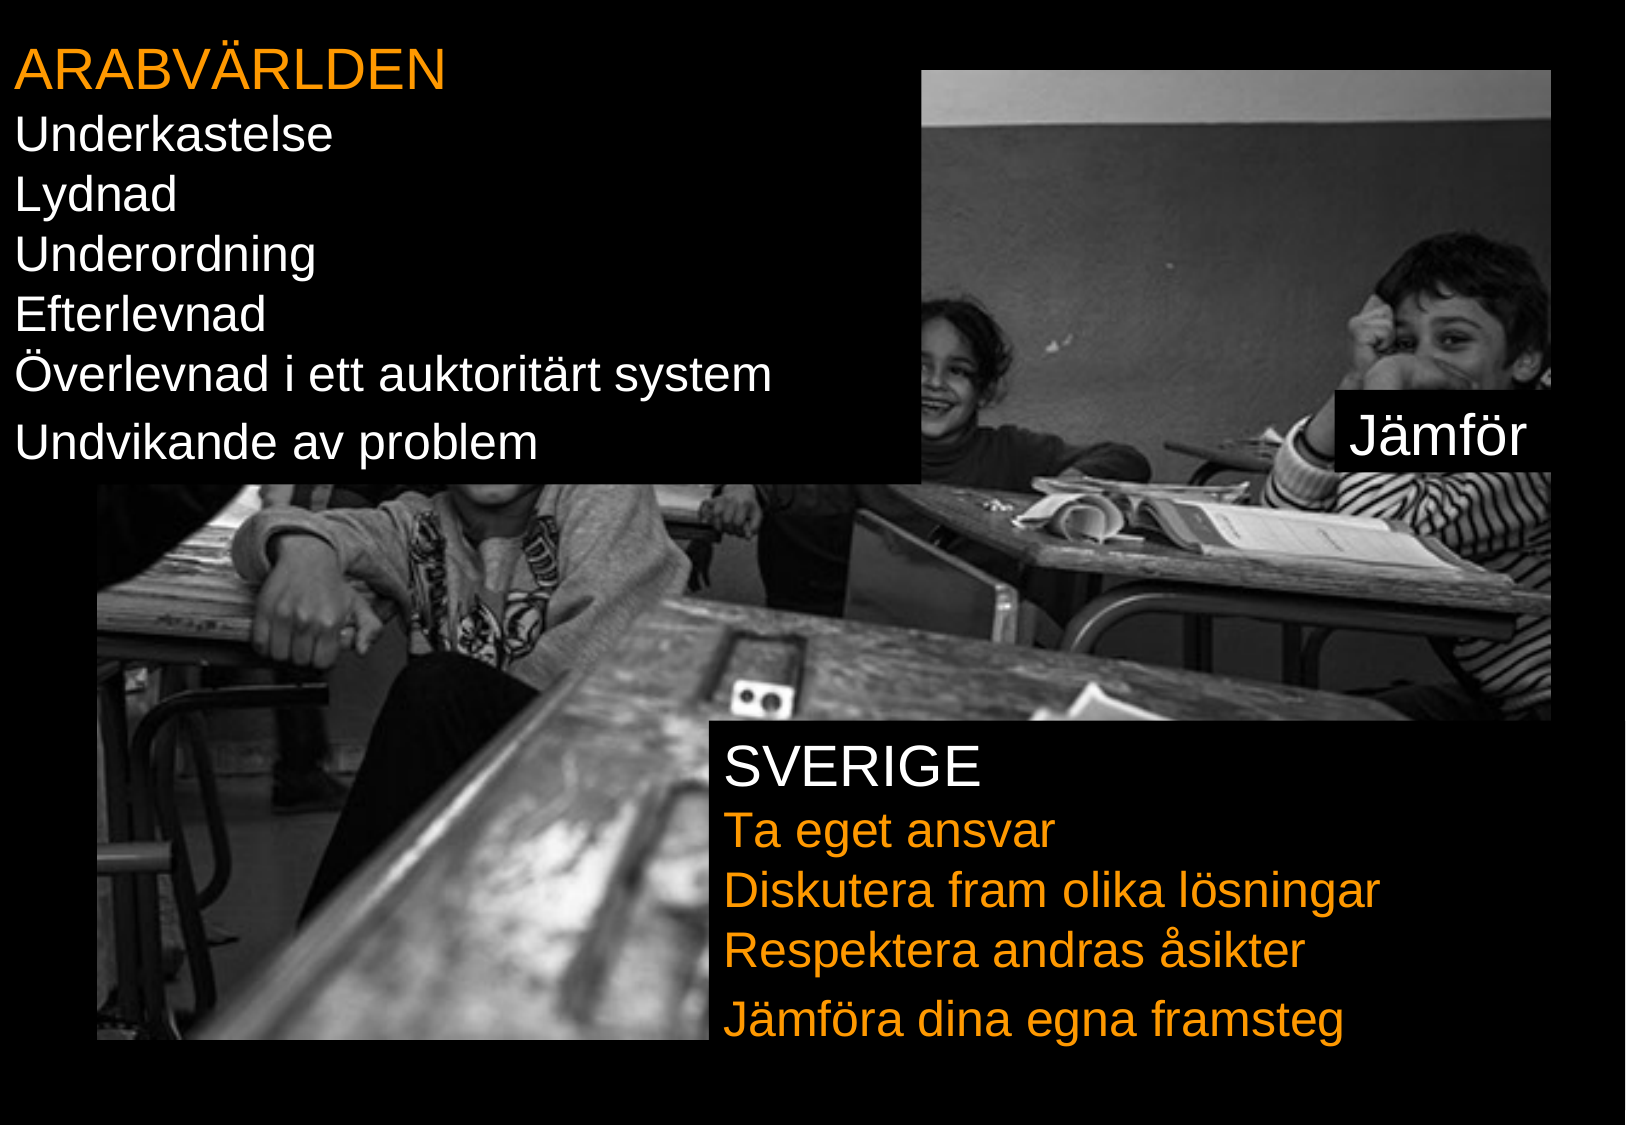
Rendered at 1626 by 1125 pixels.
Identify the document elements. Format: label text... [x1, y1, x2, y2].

text_box SVERIGE Ta eget ansvar Diskutera fram olika lösningar Respektera andras åsikter Jämföra dina egna framsteg [708, 720, 1626, 1111]
text_box ARABVÄRLDEN Underkastelse Lydnad Underordning Efterlevnad Överlevnad i ett auktoritärt system Undvikande av problem [0, 23, 922, 485]
text_box Jämför [1334, 389, 1619, 473]
picture [97, 70, 1551, 1040]
